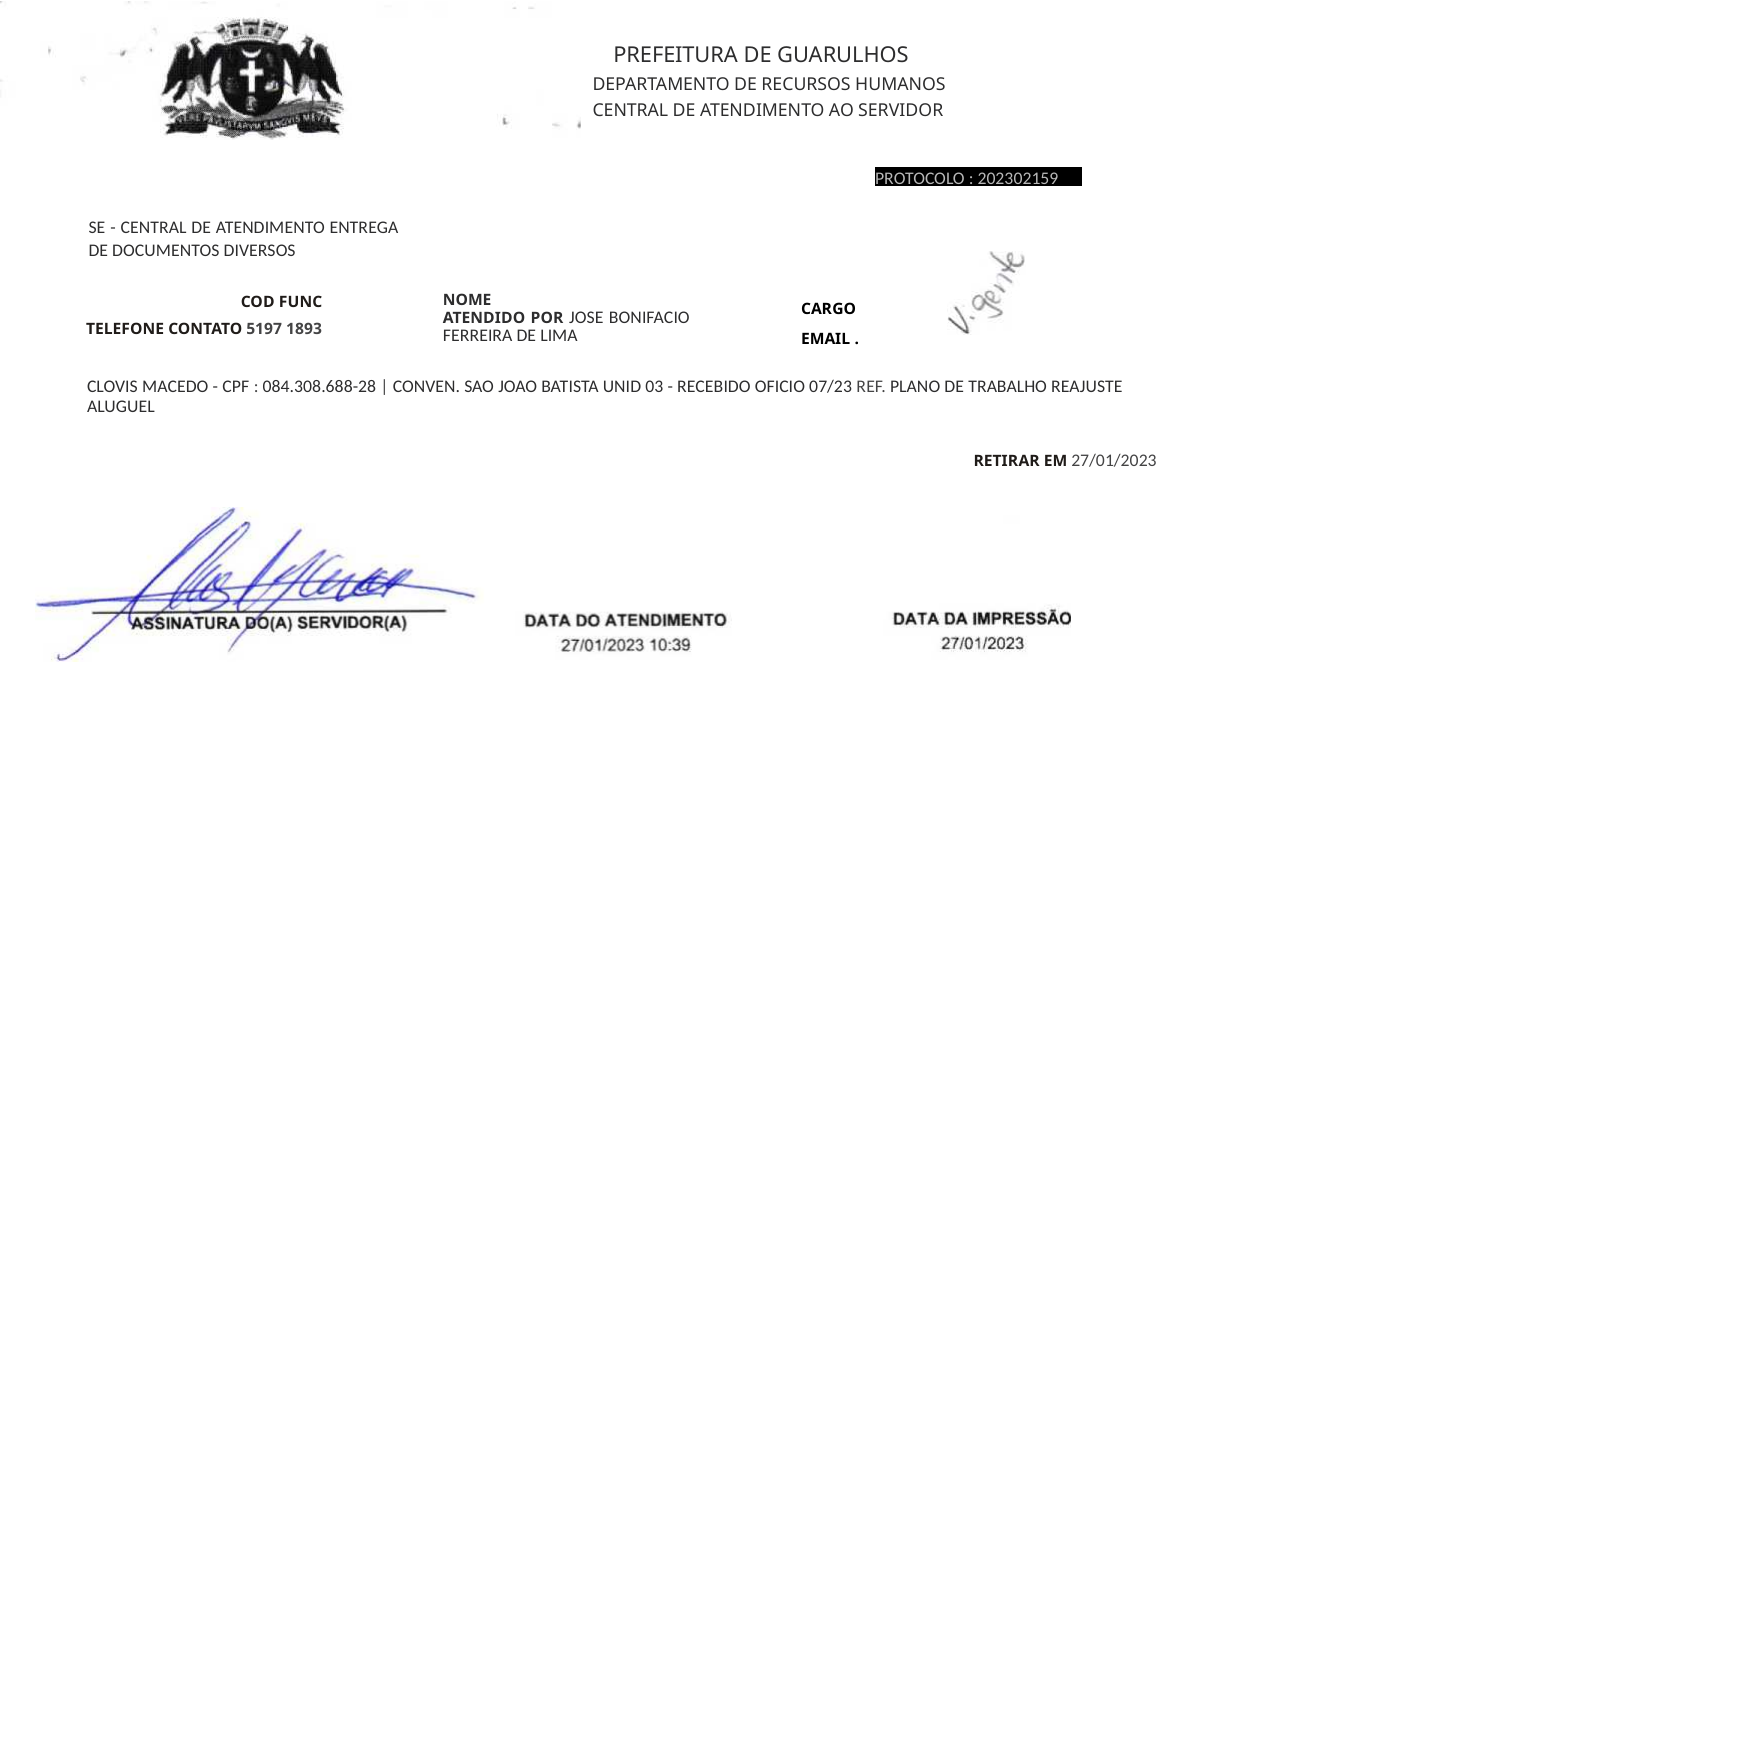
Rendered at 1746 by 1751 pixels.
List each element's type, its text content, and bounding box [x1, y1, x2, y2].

picture [0, 1, 581, 140]
text_box PROTOCOLO : 202302159 [875, 167, 1082, 186]
text_box RETIRAR EM 27/01/2023 [974, 448, 1169, 467]
text_box CARGO EMAIL . [801, 288, 871, 336]
text_box COD FUNC TELEFONE CONTATO 5197 1893 [86, 291, 354, 340]
text_box CLOVIS MACEDO - CPF : 084.308.688-28 | CONVEN. SAO JOAO BATISTA UNID 03 - RECEBIDO OFICIO 07/23 REF. PLANO DE TRABALHO REAJUSTE ALUGUEL [87, 377, 1163, 418]
picture [35, 507, 1071, 662]
picture [947, 251, 1026, 336]
text_box SE - CENTRAL DE ATENDIMENTO ENTREGA DE DOCUMENTOS DIVERSOS [89, 213, 416, 256]
text_box PREFEITURA DE GUARULHOS DEPARTAMENTO DE RECURSOS HUMANOS CENTRAL DE ATENDIMENTO AO SERVIDOR [593, 41, 983, 113]
text_box NOME ATENDIDO POR JOSE BONIFACIO FERREIRA DE LIMA [443, 290, 724, 347]
